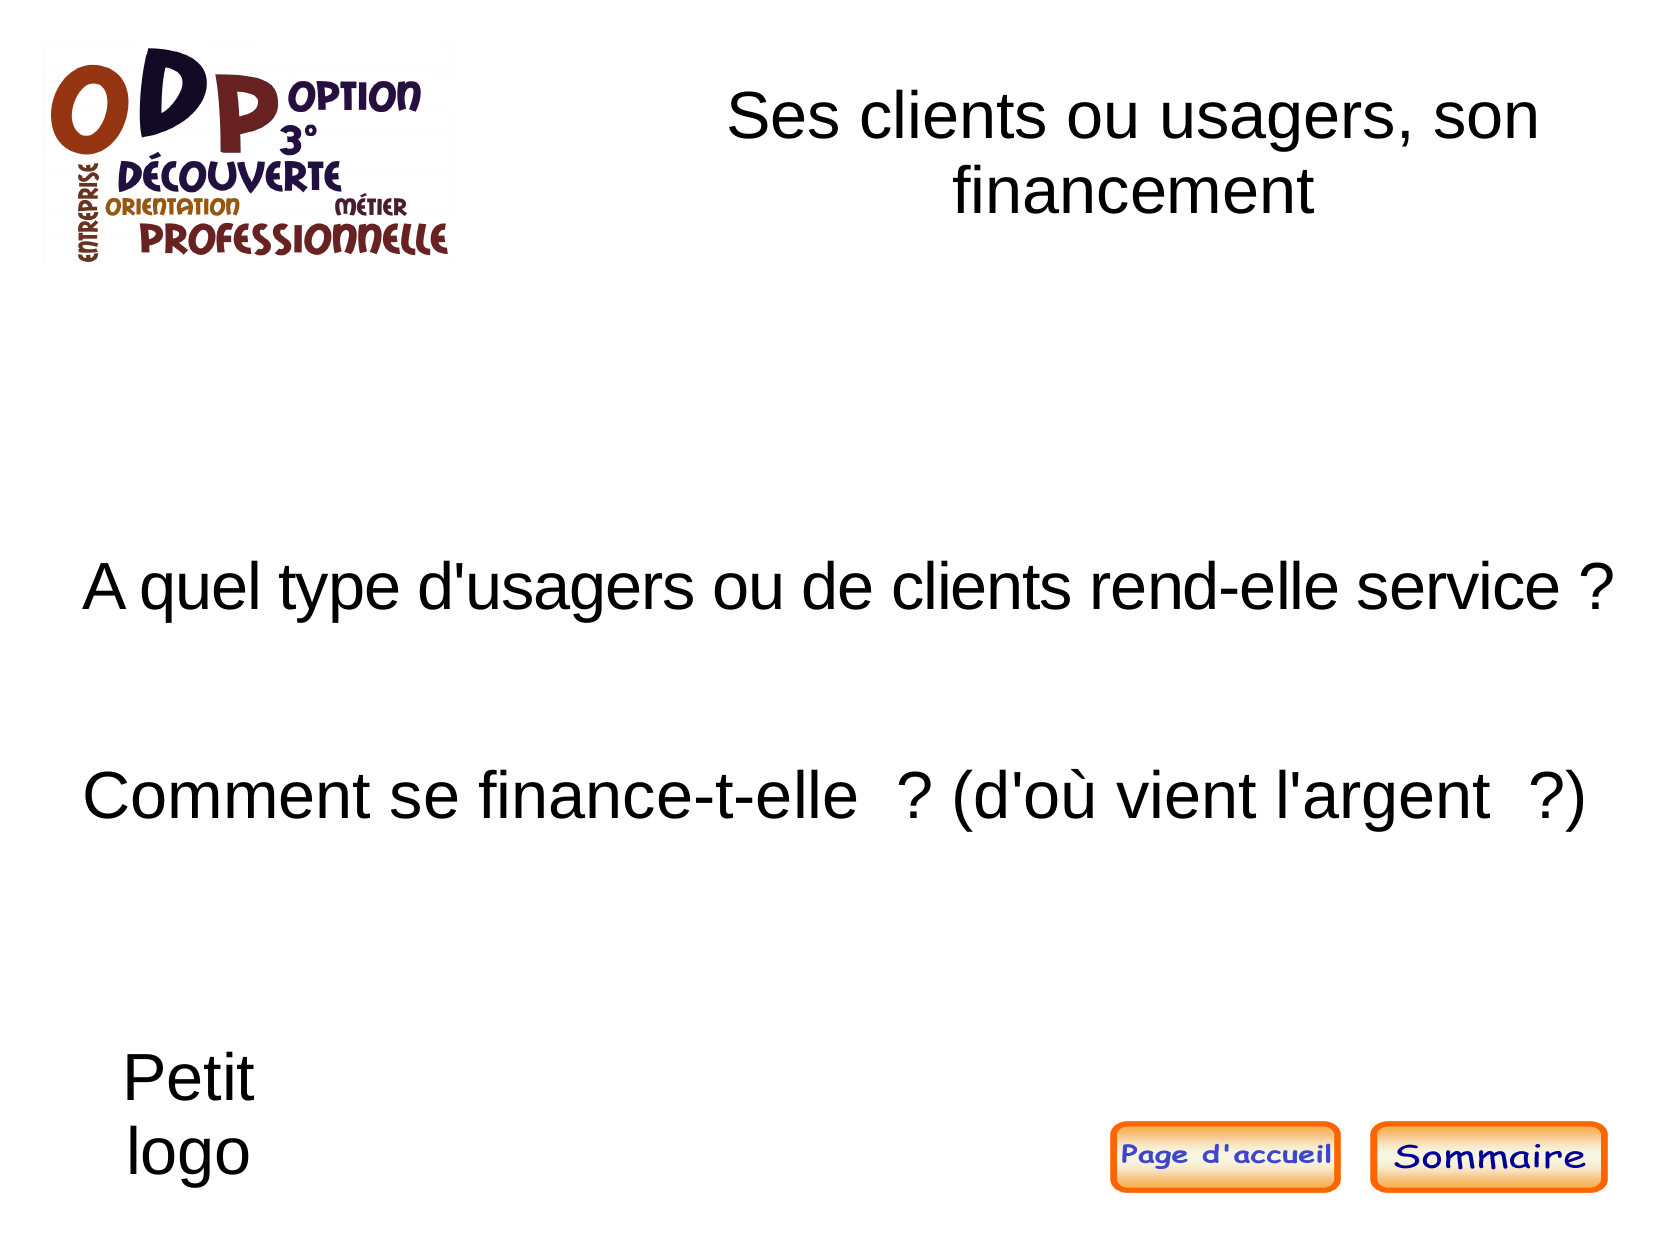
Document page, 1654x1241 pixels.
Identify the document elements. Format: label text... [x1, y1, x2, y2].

picture [1370, 1121, 1608, 1193]
text_box Petit logo [82, 1039, 296, 1190]
picture [43, 41, 455, 266]
list A quel type d'usagers ou de clients rend-elle service ? Comment se finance-t-elle ? (d'où vient l'argent ?) [82, 549, 1619, 880]
title Ses clients ou usagers, son financement [637, 49, 1630, 257]
picture [1110, 1121, 1341, 1193]
